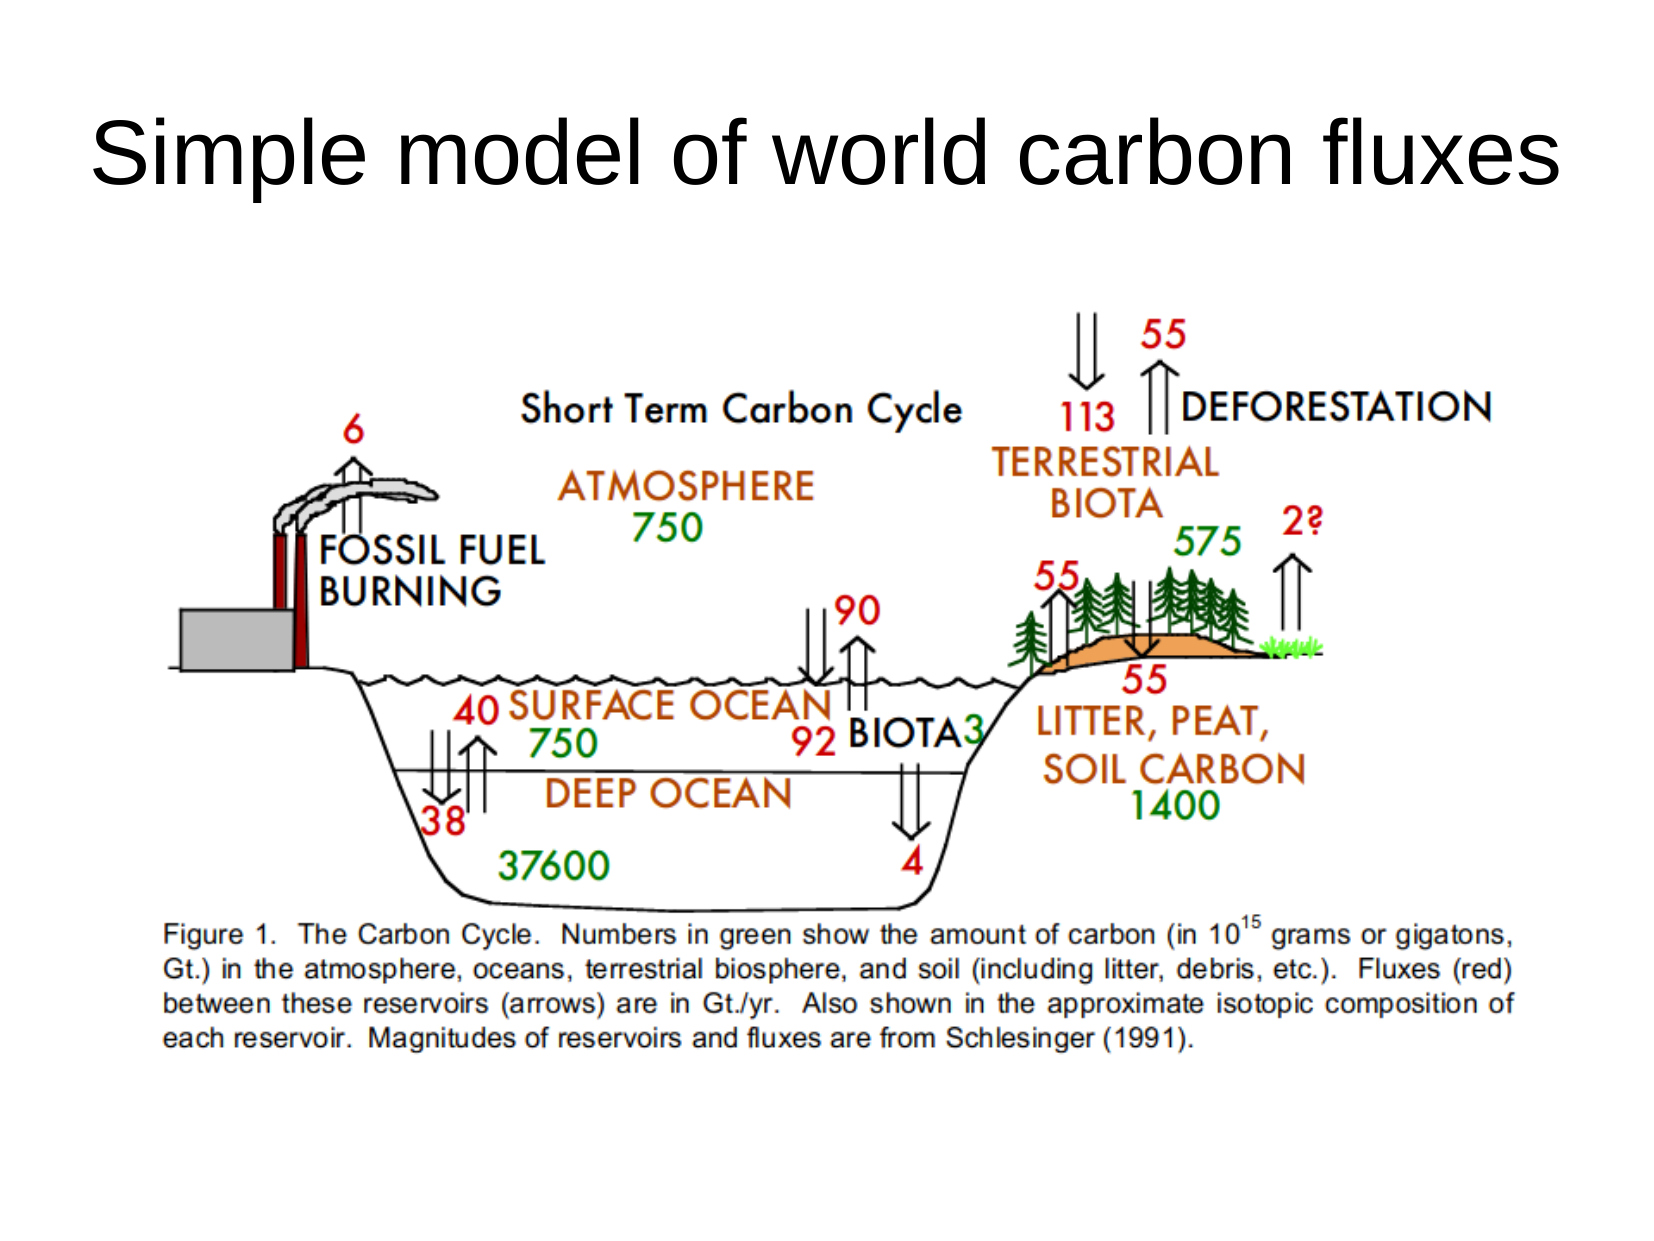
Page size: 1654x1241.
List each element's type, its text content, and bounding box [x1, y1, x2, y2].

title Simple model of world carbon fluxes [82, 49, 1571, 257]
picture [75, 264, 1651, 1066]
